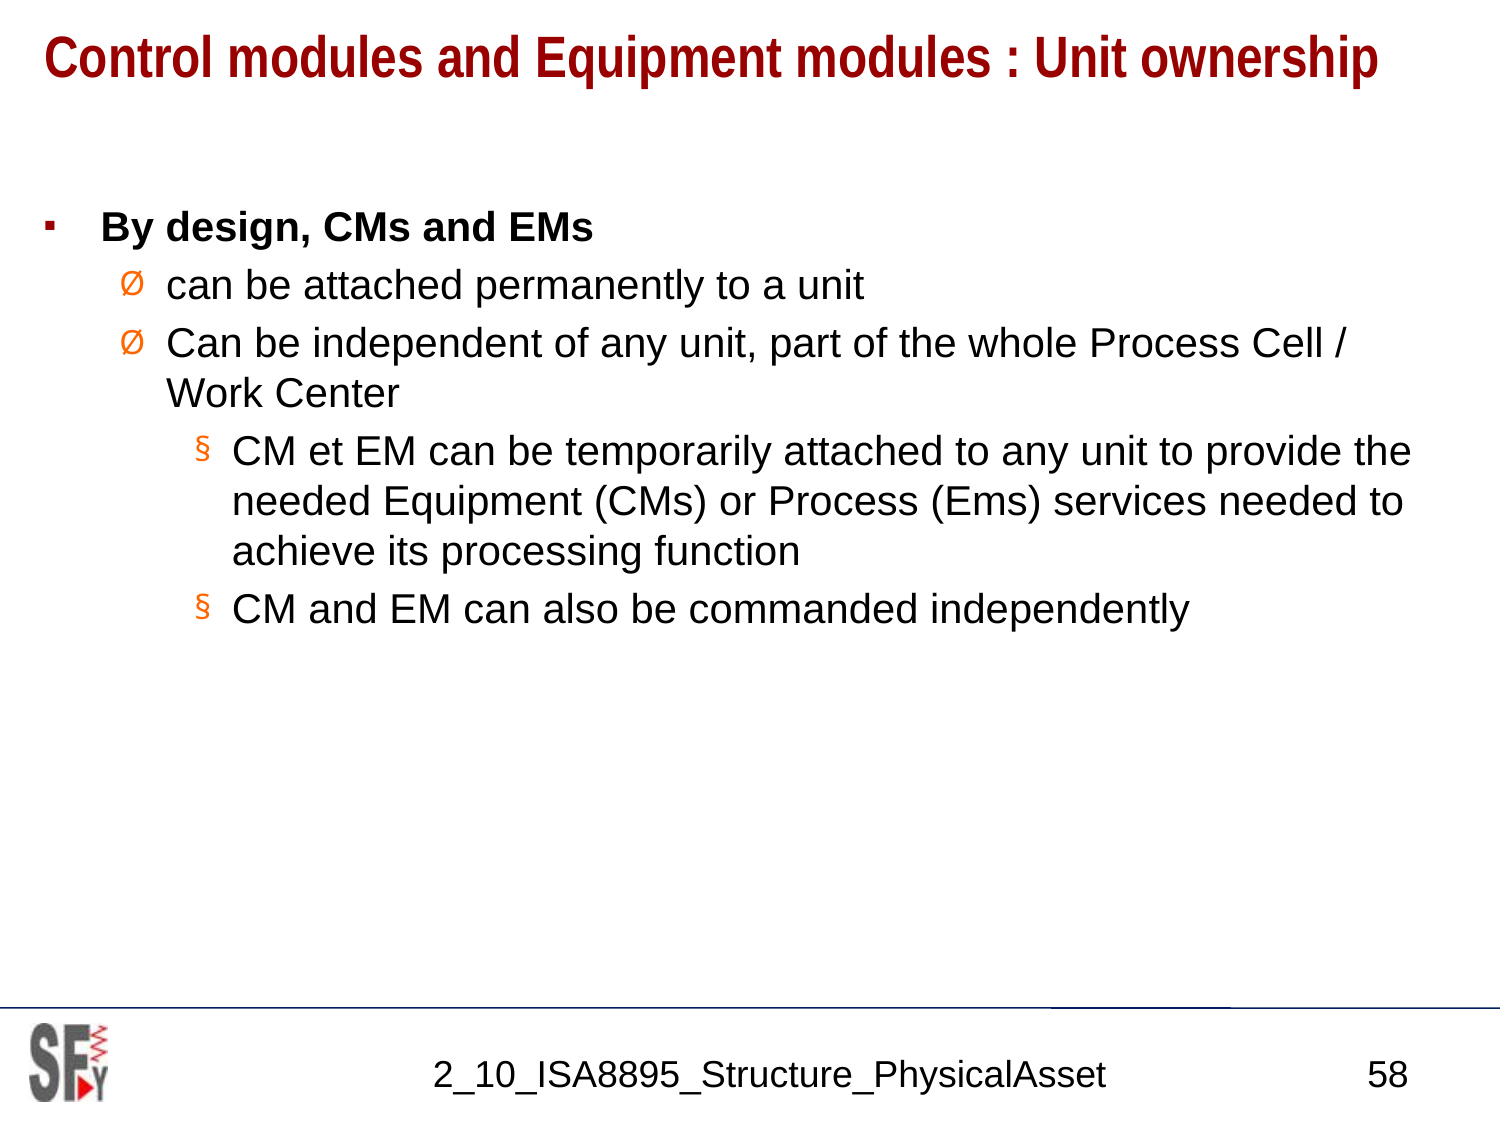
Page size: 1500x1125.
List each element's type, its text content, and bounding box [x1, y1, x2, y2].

list By design, CMs and EMs can be attached permanently to a unit Can be independent of any unit, part of the whole Process Cell / Work Center CM et EM can be temporarily attached to any unit to provide the needed Equipment (CMs) or Process (Ems) services needed to achieve its processing function CM and EM can also be commanded independently [29, 184, 1471, 988]
title Control modules and Equipment modules : Unit ownership [29, 12, 1471, 138]
footer 2_10_ISA8895_Structure_PhysicalAsset [417, 1034, 1352, 1103]
slide_number <numéro> [1352, 1034, 1490, 1103]
picture [29, 1023, 108, 1102]
